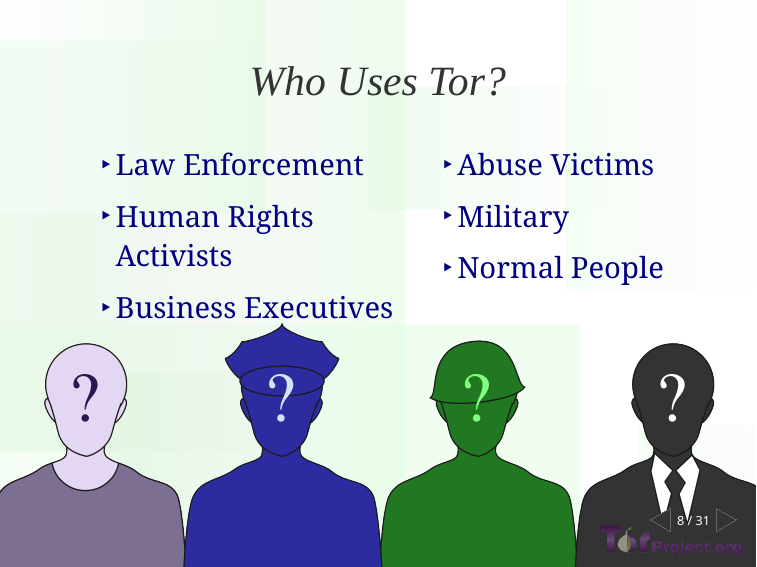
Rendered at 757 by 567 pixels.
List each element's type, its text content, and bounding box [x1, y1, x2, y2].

text_box Law Enforcement Human Rights Activists Business Executives [85, 136, 424, 281]
text_box Who Uses Tor? [69, 50, 687, 112]
picture [0, 0, 757, 567]
text_box <number> / 31 [618, 504, 756, 555]
text_box Abuse Victims Military Normal People [427, 136, 756, 281]
